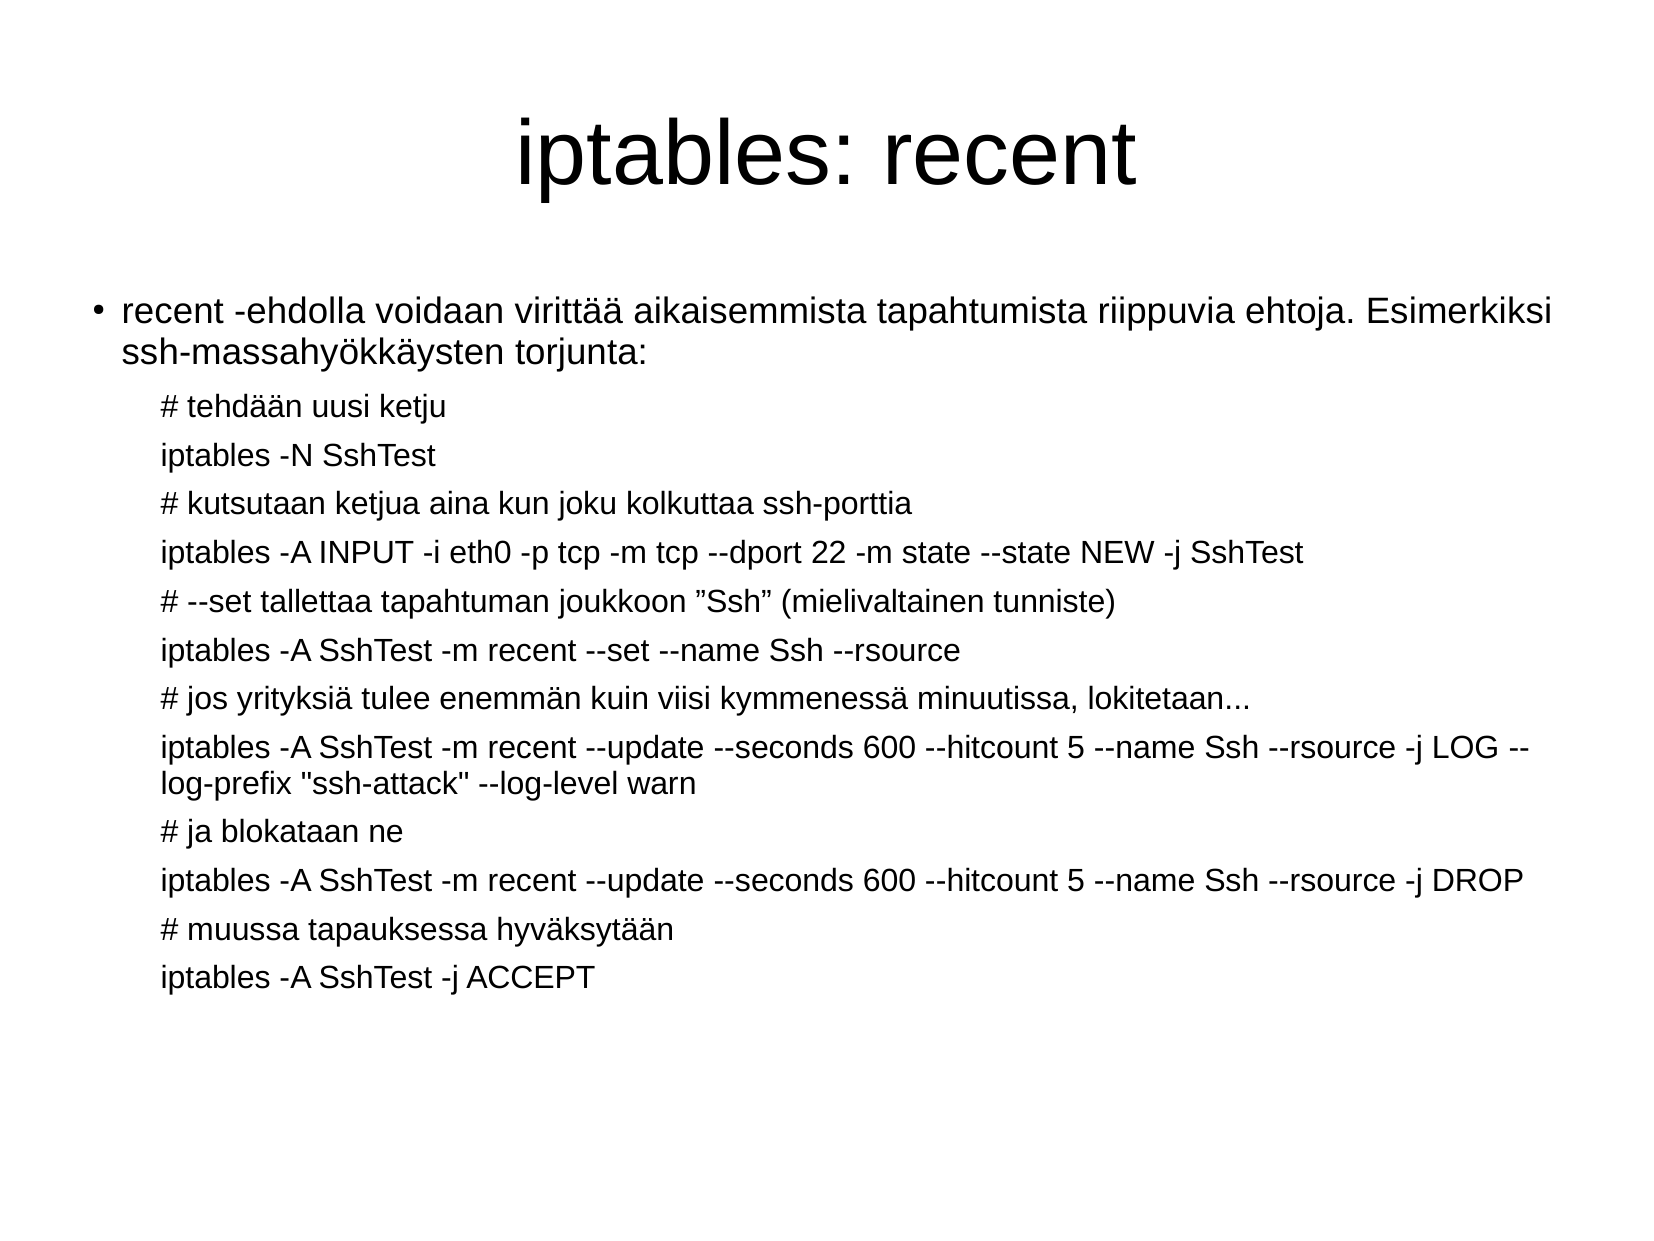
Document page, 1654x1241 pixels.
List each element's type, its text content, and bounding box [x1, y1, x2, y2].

list recent -ehdolla voidaan virittää aikaisemmista tapahtumista riippuvia ehtoja. Esimerkiksi ssh-massahyökkäysten torjunta: # tehdään uusi ketju iptables -N SshTest # kutsutaan ketjua aina kun joku kolkuttaa ssh-porttia iptables -A INPUT -i eth0 -p tcp -m tcp --dport 22 -m state --state NEW -j SshTest # --set tallettaa tapahtuman joukkoon ”Ssh” (mielivaltainen tunniste) iptables -A SshTest -m recent --set --name Ssh --rsource # jos yrityksiä tulee enemmän kuin viisi kymmenessä minuutissa, lokitetaan... iptables -A SshTest -m recent --update --seconds 600 --hitcount 5 --name Ssh --rsource -j LOG --log-prefix "ssh-attack" --log-level warn # ja blokataan ne iptables -A SshTest -m recent --update --seconds 600 --hitcount 5 --name Ssh --rsource -j DROP # muussa tapauksessa hyväksytään iptables -A SshTest -j ACCEPT [82, 290, 1571, 1010]
title iptables: recent [82, 49, 1571, 257]
